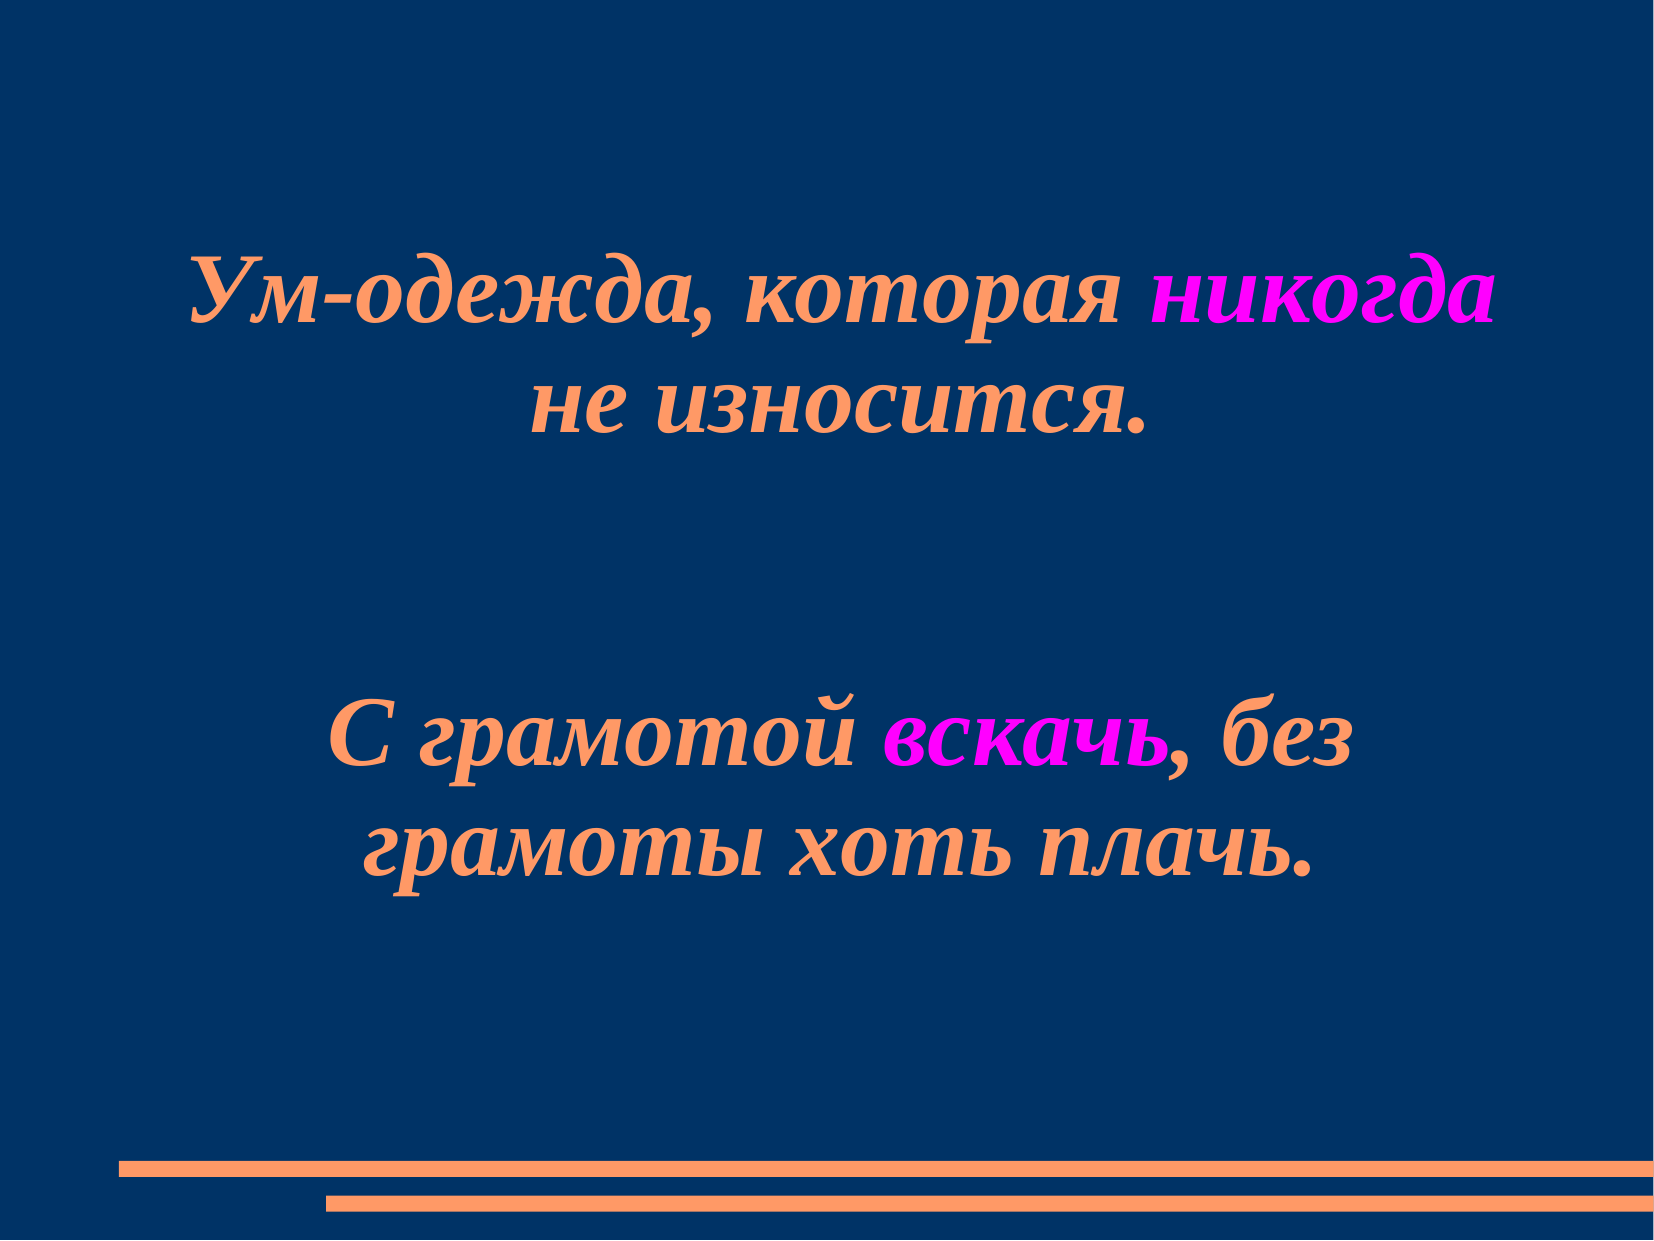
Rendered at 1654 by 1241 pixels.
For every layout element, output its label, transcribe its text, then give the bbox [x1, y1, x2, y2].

title Ум-одежда, которая никогда не износится. С грамотой вскачь, без грамоты хоть плачь. [135, 233, 1548, 898]
